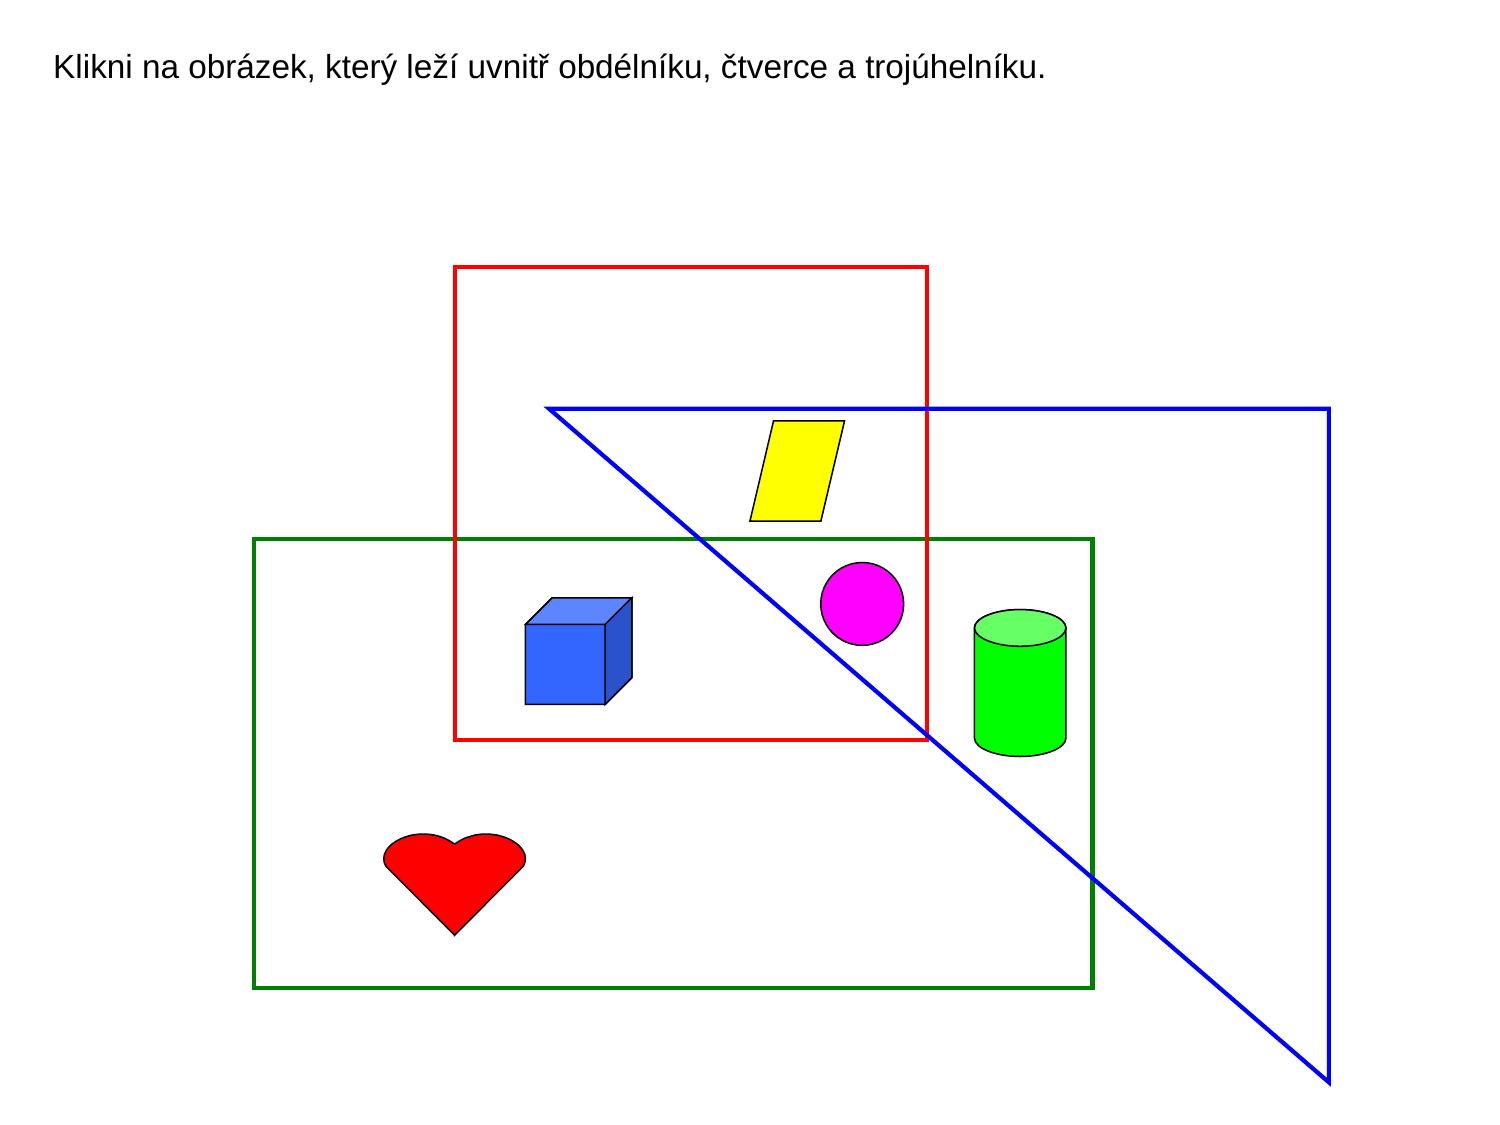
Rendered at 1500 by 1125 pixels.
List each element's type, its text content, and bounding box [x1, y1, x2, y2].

text_box [749, 420, 845, 522]
text_box Klikni na obrázek, který leží uvnitř obdélníku, čtverce a trojúhelníku. [38, 37, 1064, 94]
text_box [974, 630, 1066, 757]
text_box [383, 834, 526, 936]
text_box [525, 597, 632, 705]
text_box [820, 562, 904, 646]
